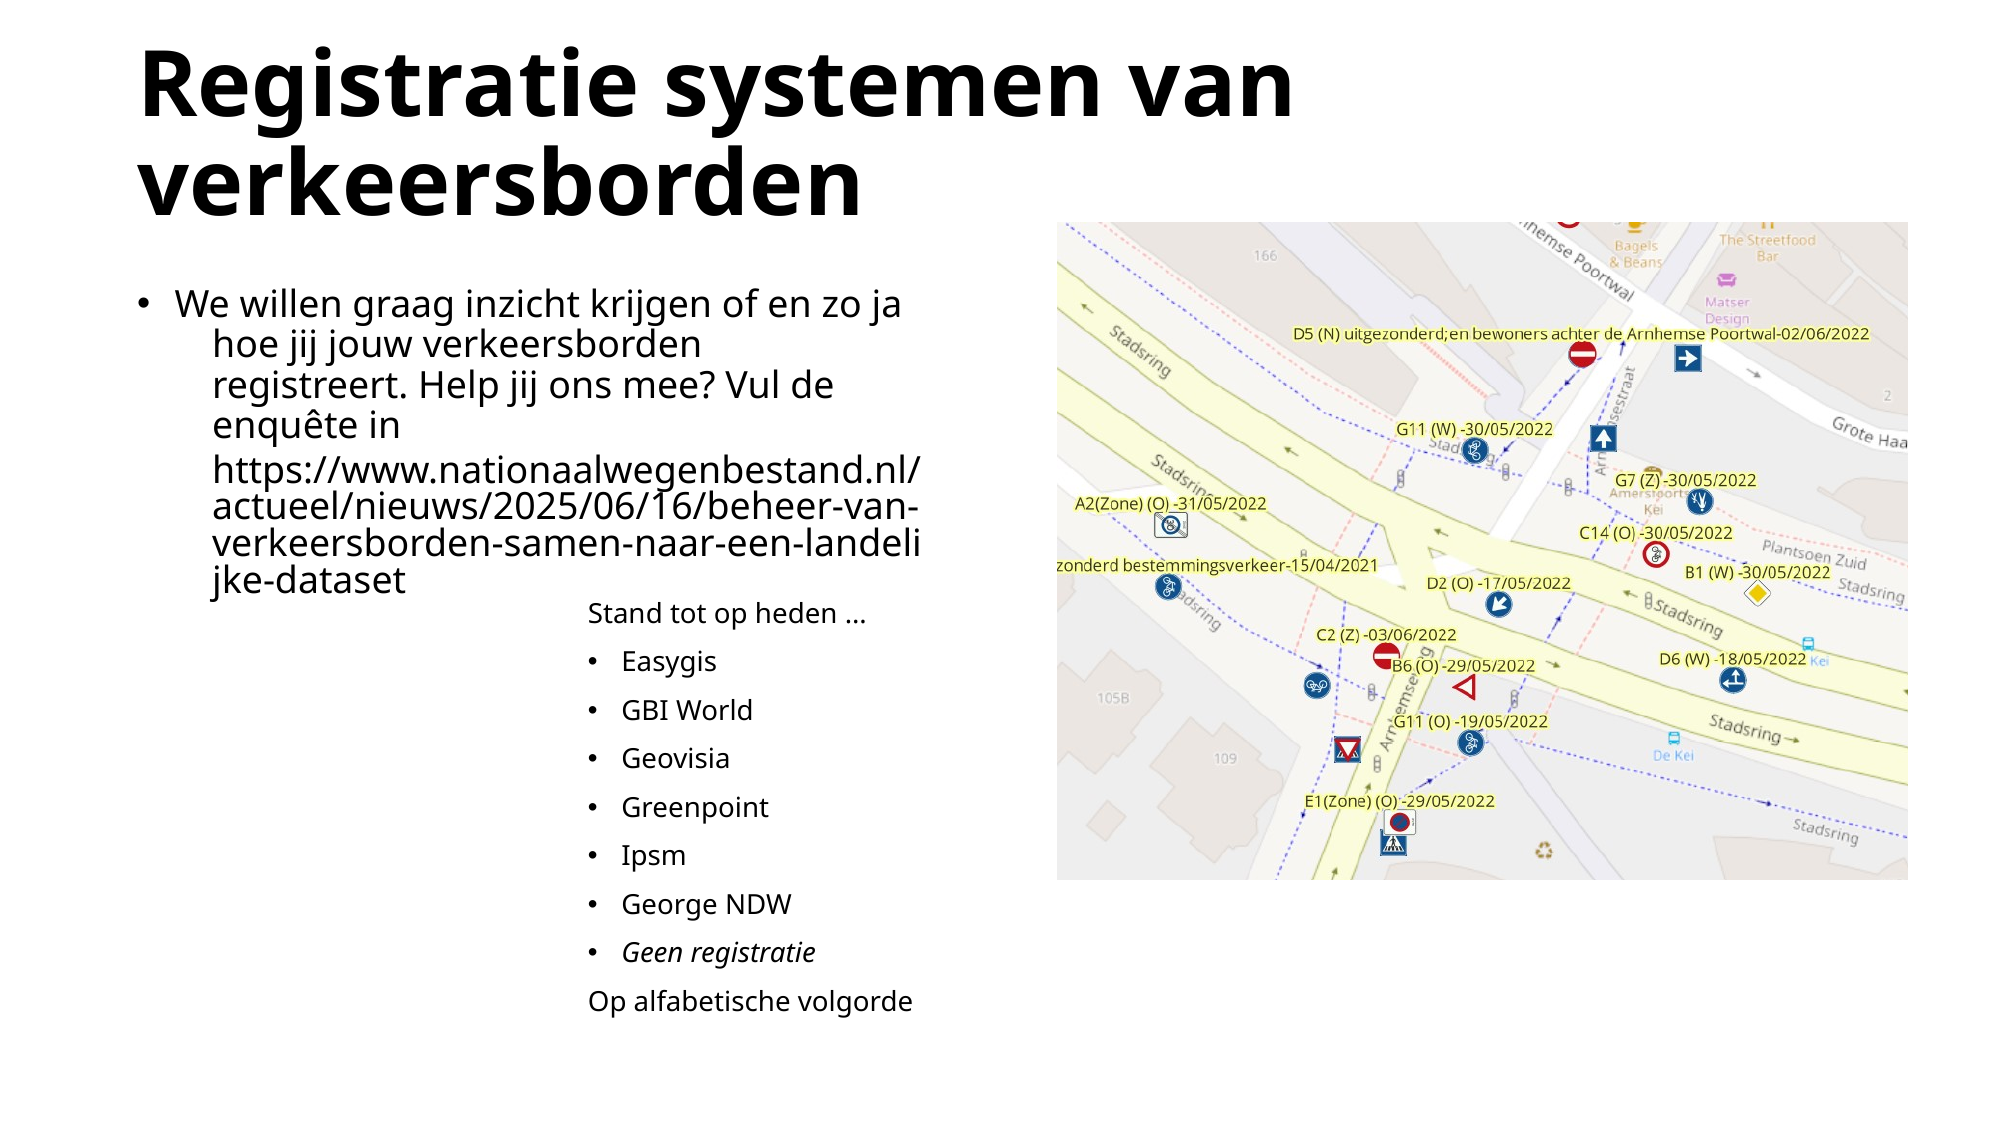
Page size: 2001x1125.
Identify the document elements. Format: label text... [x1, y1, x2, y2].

text_box We willen graag inzicht krijgen of en zo ja hoe jij jouw verkeersborden registreert. Help jij ons mee? Vul de enquête in https://www.nationaalwegenbestand.nl/actueel/nieuws/2025/06/16/beheer-van-verkeersborden-samen-naar-een-landelijke-dataset [122, 277, 943, 592]
title Registratie systemen van verkeersborden [122, 27, 1848, 246]
picture [1057, 222, 1908, 880]
list Stand tot op heden … Easygis GBI World Geovisia Greenpoint Ipsm George NDW Geen registratie Op alfabetische volgorde [572, 591, 1046, 1027]
